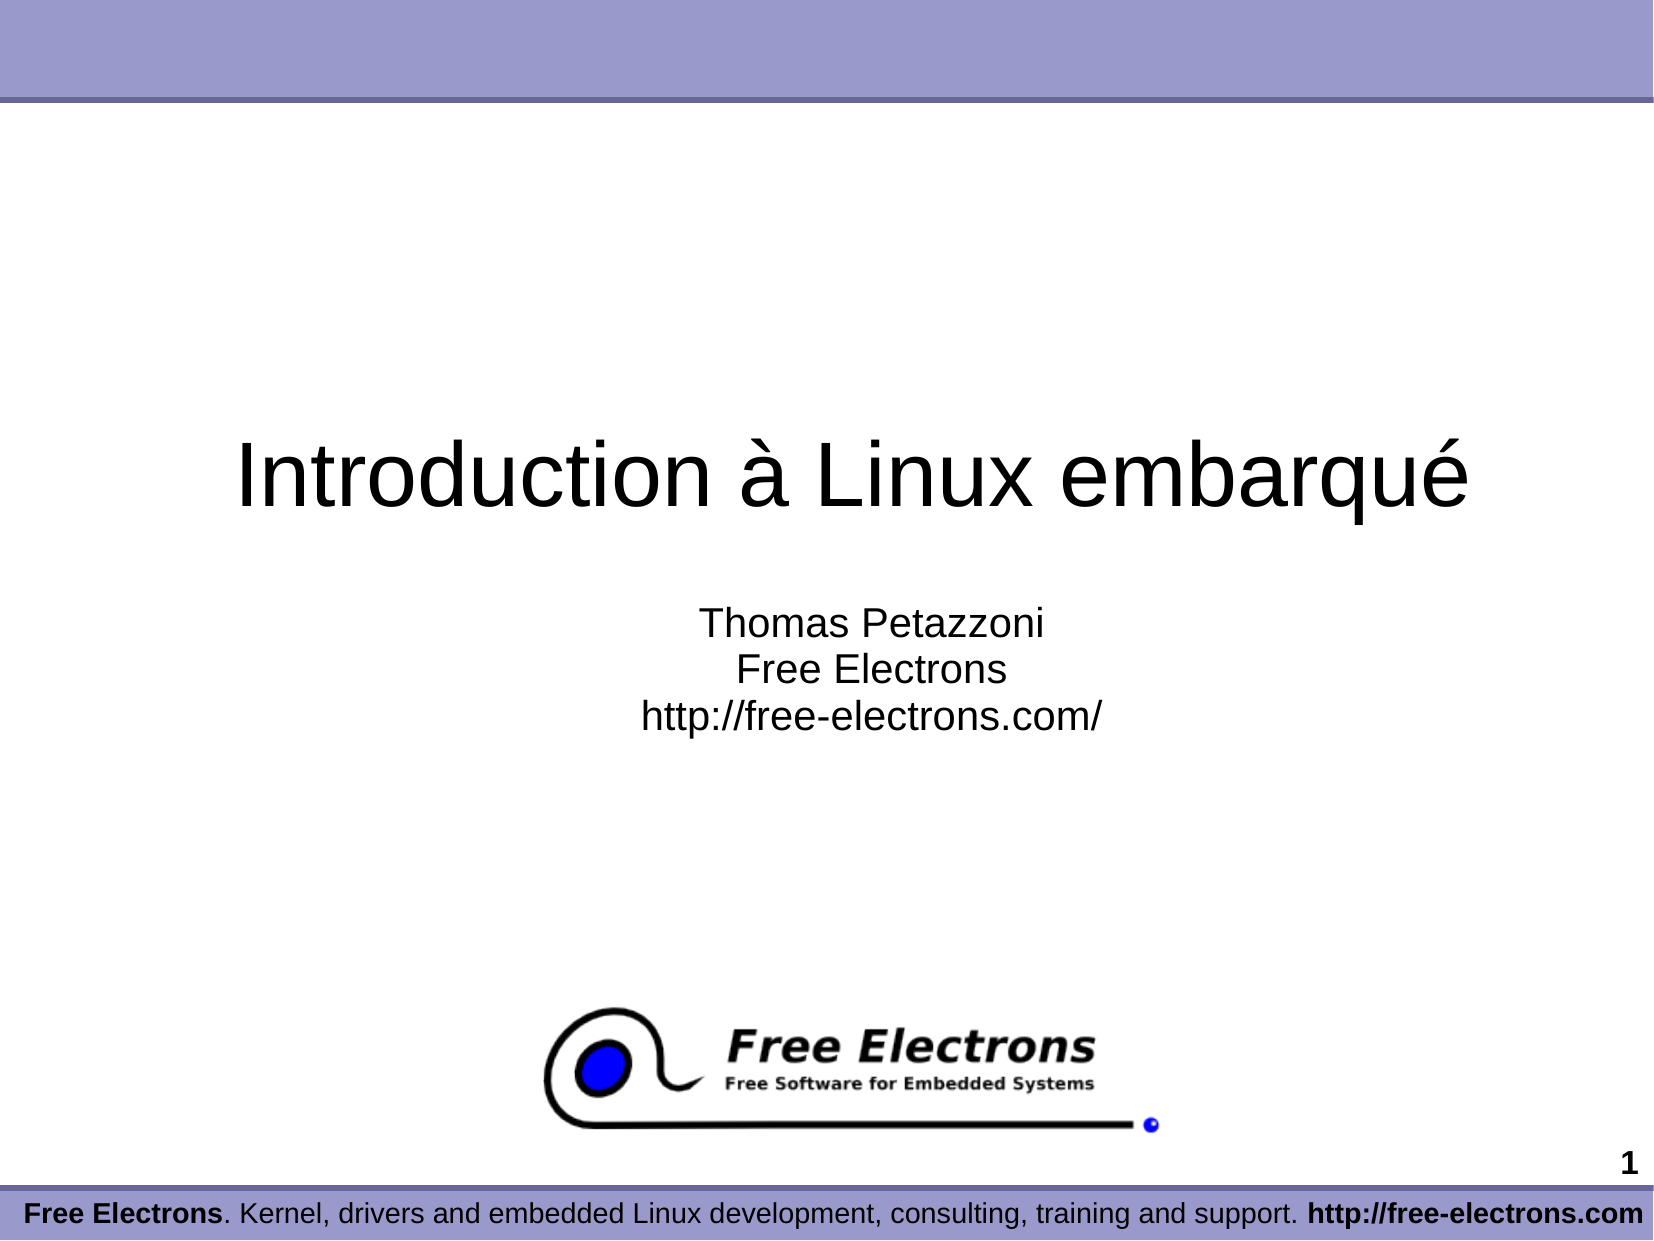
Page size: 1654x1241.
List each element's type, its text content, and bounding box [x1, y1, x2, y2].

picture [526, 991, 1175, 1148]
subtitle Introduction à Linux embarqué Thomas Petazzoni Free Electrons http://free-electrons.com/ [130, 156, 1543, 1006]
